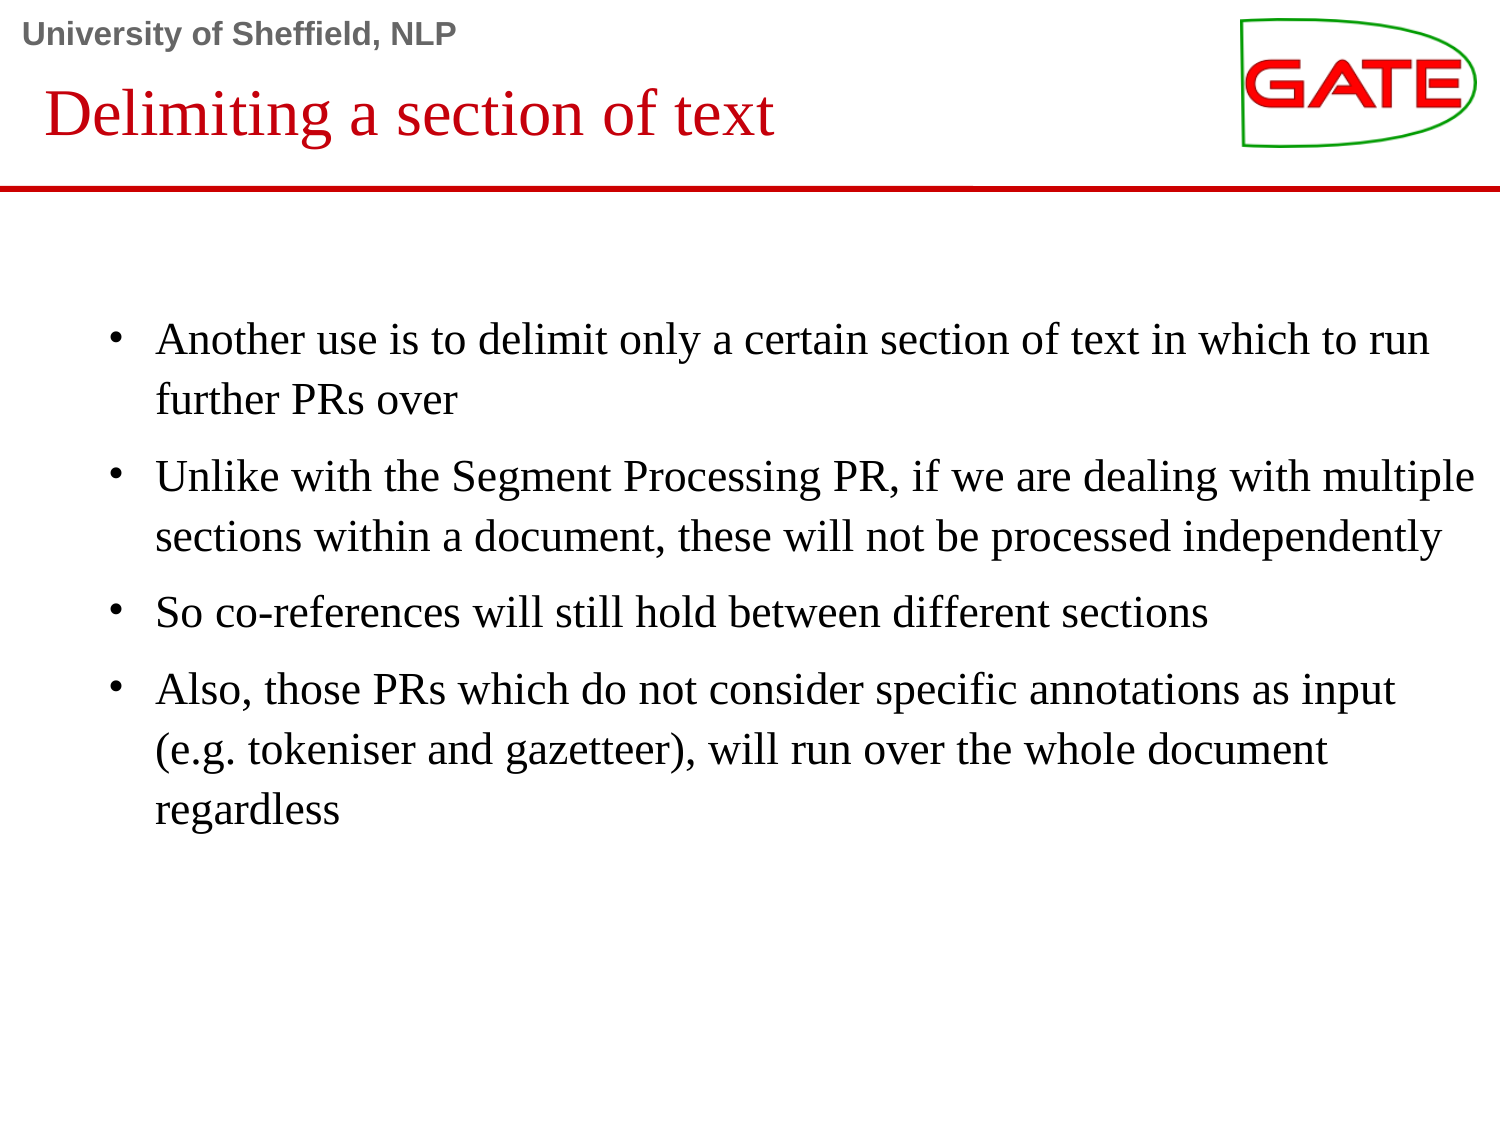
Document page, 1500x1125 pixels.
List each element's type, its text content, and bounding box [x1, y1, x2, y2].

list Another use is to delimit only a certain section of text in which to run further PRs over Unlike with the Segment Processing PR, if we are dealing with multiple sections within a document, these will not be processed independently So co-references will still hold between different sections Also, those PRs which do not consider specific annotations as input (e.g. tokeniser and gazetteer), will run over the whole document regardless [29, 224, 1500, 1107]
title Delimiting a section of text [29, 11, 1270, 207]
picture [1270, 18, 1477, 148]
